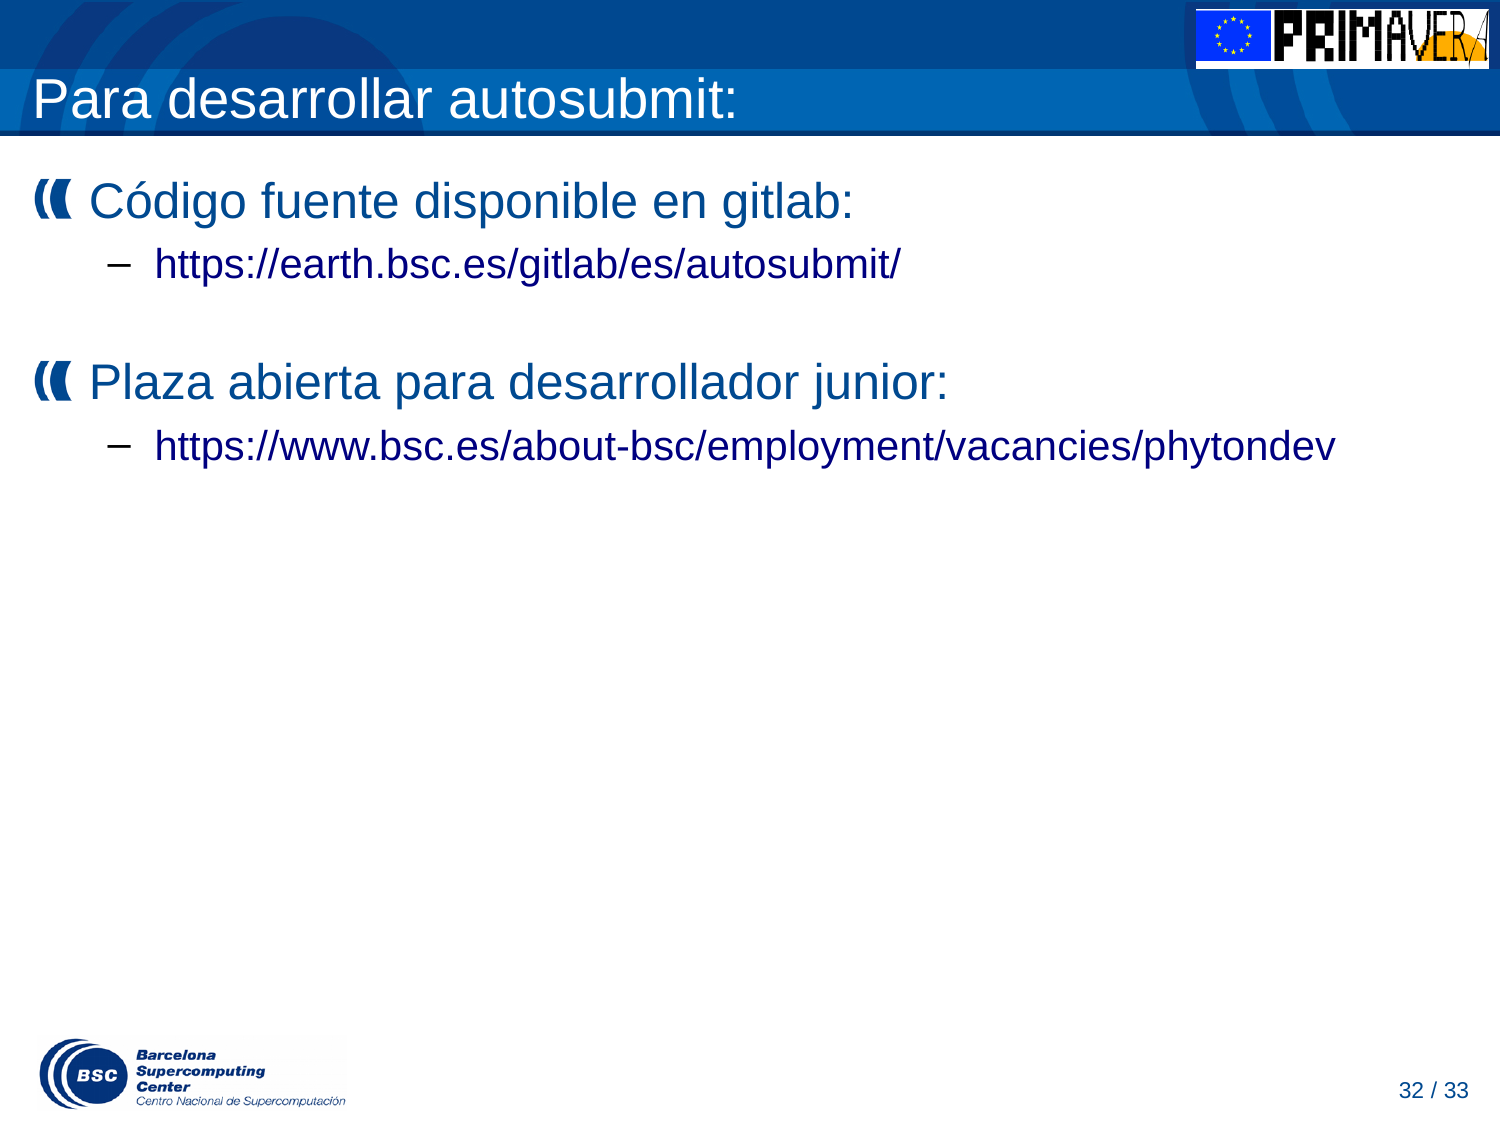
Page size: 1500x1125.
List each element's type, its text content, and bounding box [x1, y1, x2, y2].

text_box <number> / 33 [1364, 1042, 1484, 1111]
title Para desarrollar autosubmit: [17, 7, 1483, 138]
list Código fuente disponible en gitlab: https://earth.bsc.es/gitlab/es/autosubmit/ Plaza abierta para desarrollador junior: https://www.bsc.es/about-bsc/employment/vacancies/phytondev [17, 160, 1483, 1012]
picture [0, 0, 1500, 136]
picture [37, 1035, 347, 1111]
